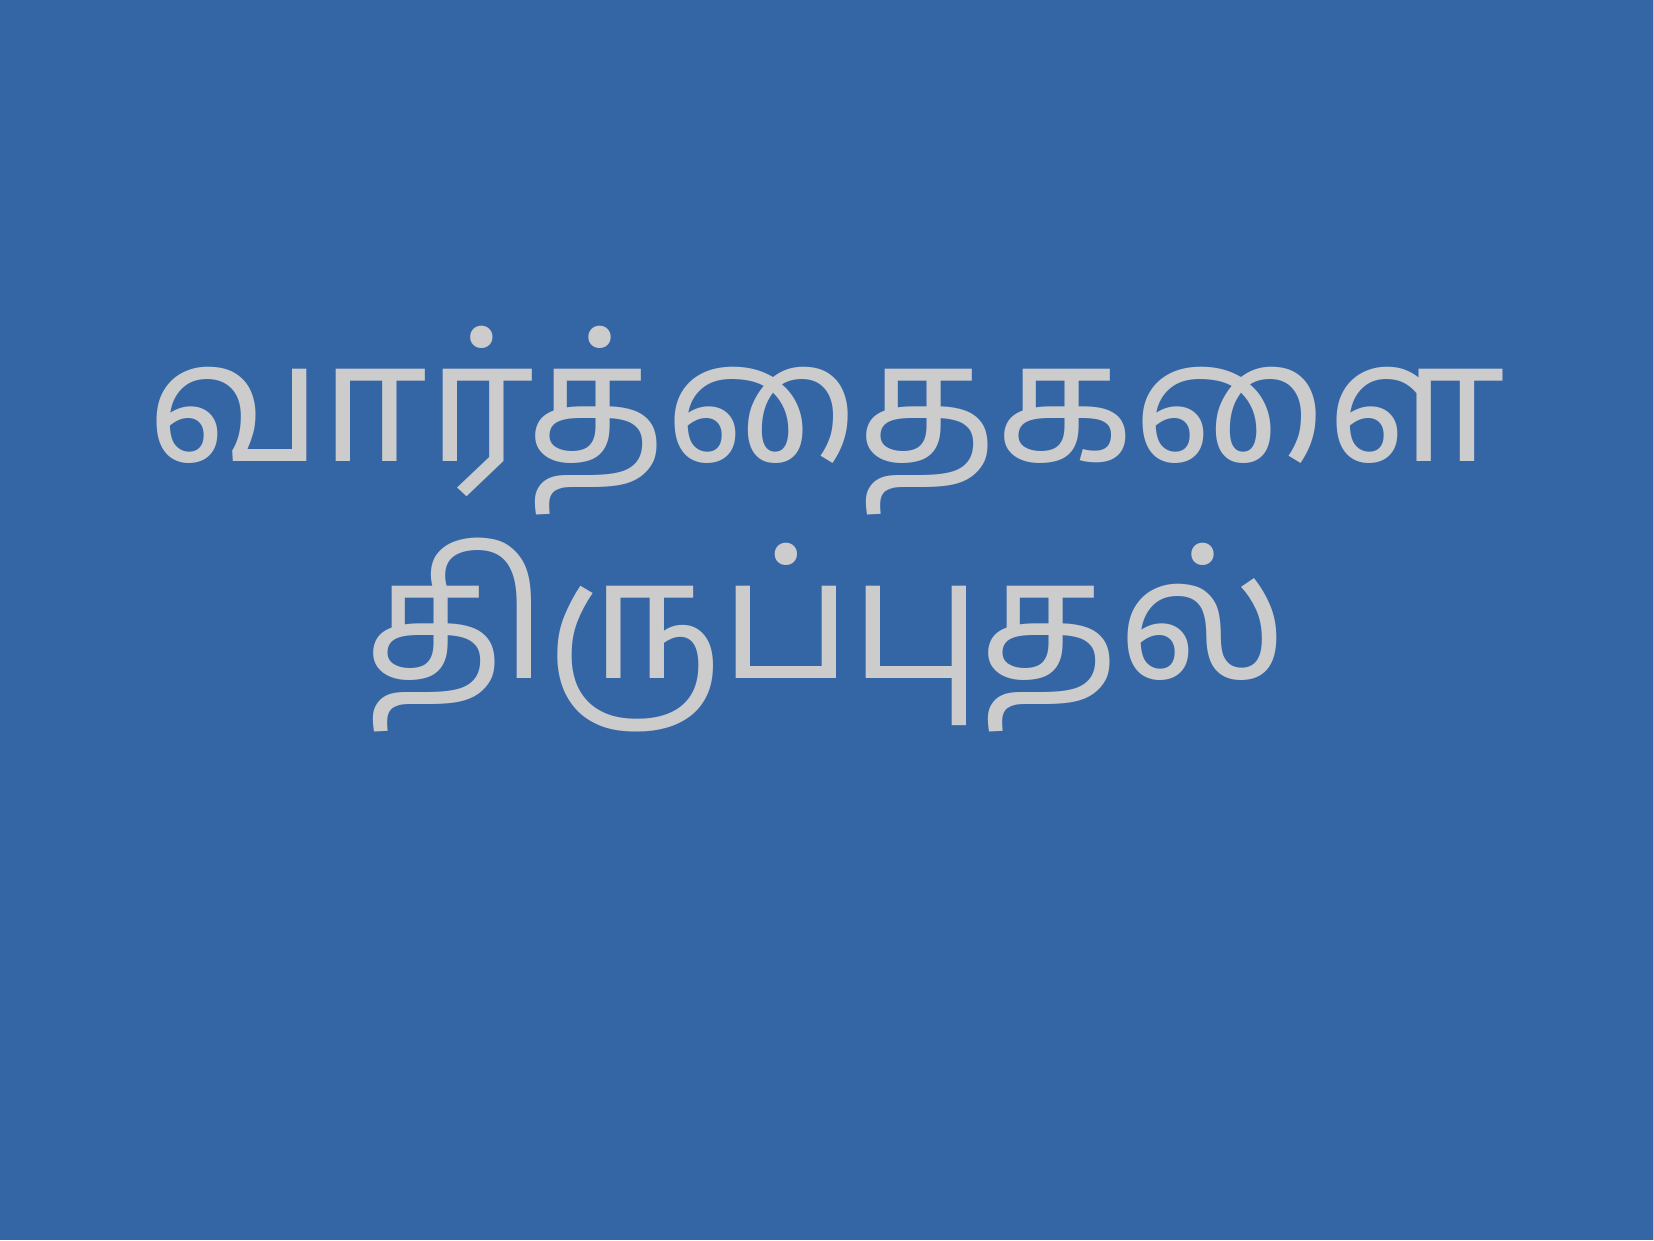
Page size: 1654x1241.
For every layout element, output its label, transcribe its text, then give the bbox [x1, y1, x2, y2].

subtitle வார்த்தைகளை திருப்புதல் [82, 49, 1571, 1010]
